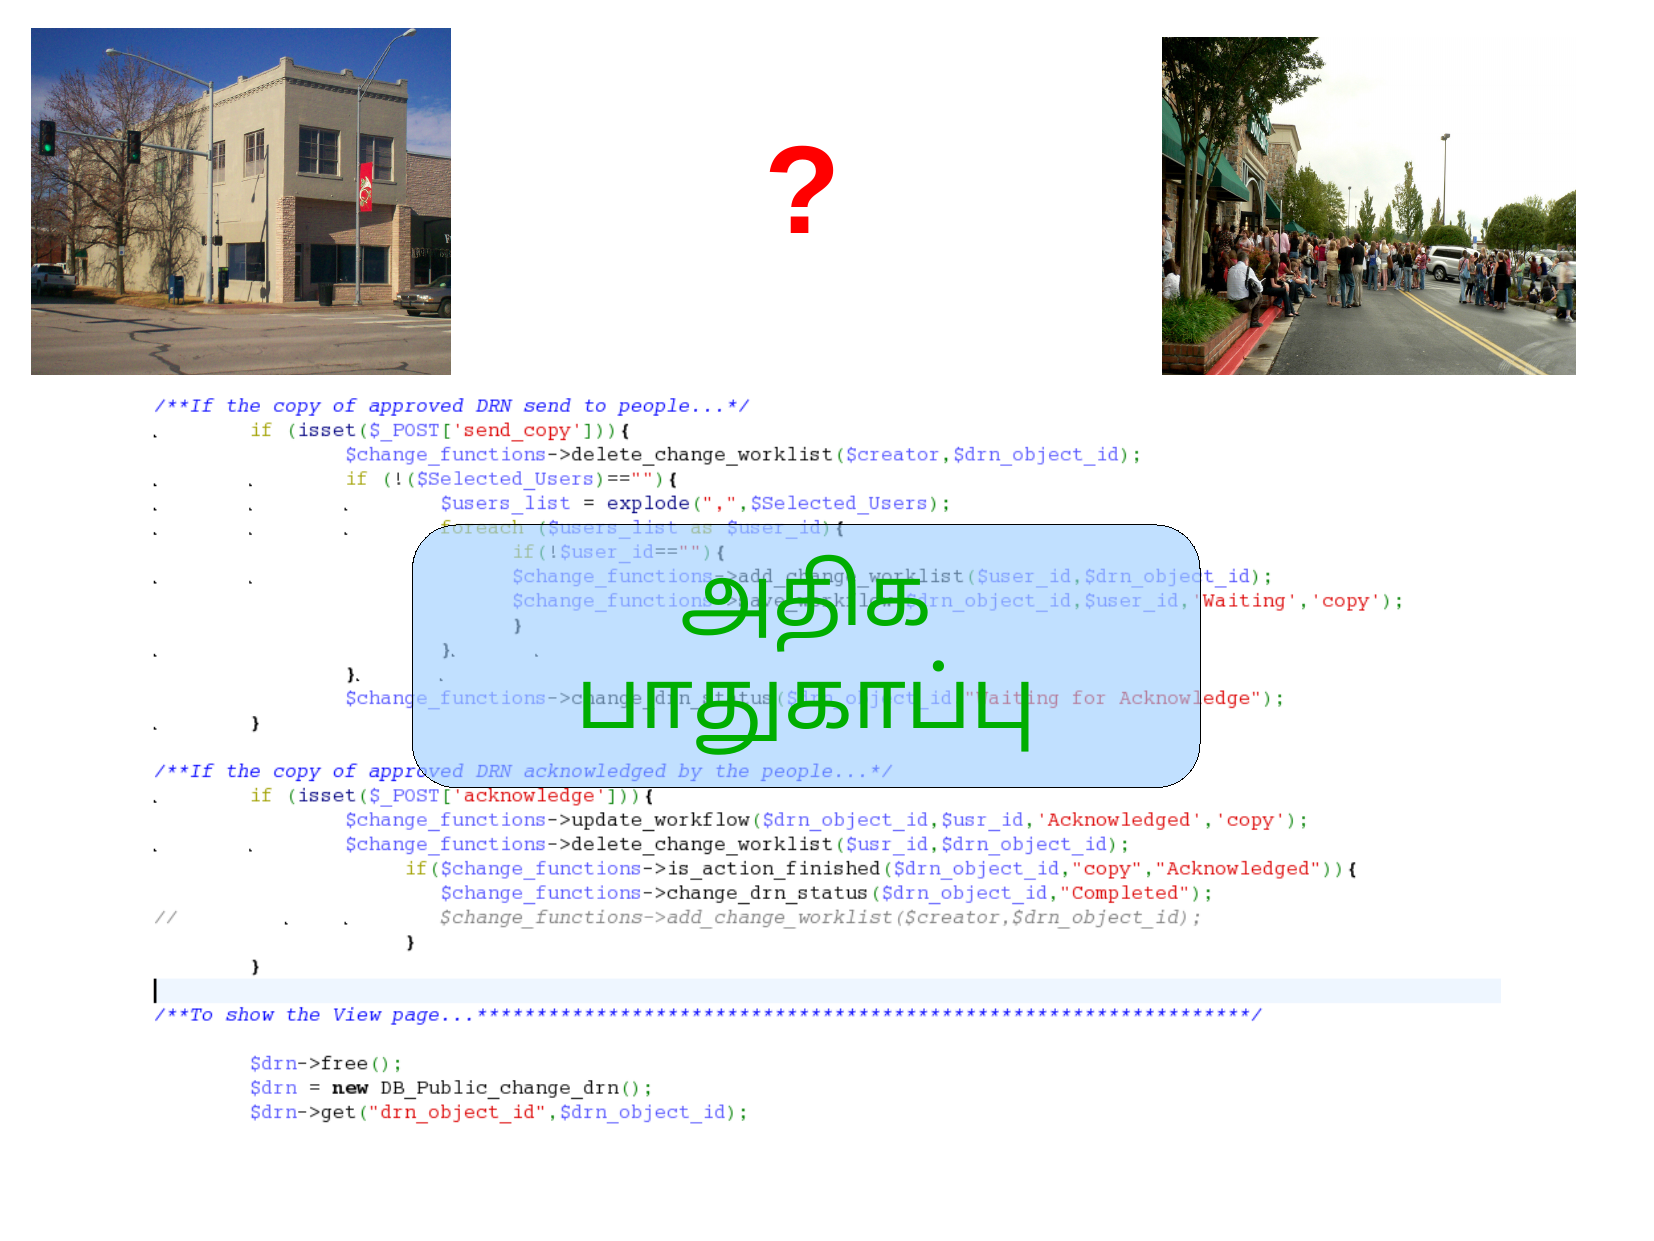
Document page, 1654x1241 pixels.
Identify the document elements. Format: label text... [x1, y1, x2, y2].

picture [31, 28, 1576, 1126]
text_box அதிக பாதுகாப்பு [412, 524, 1201, 788]
text_box ? [750, 112, 856, 268]
